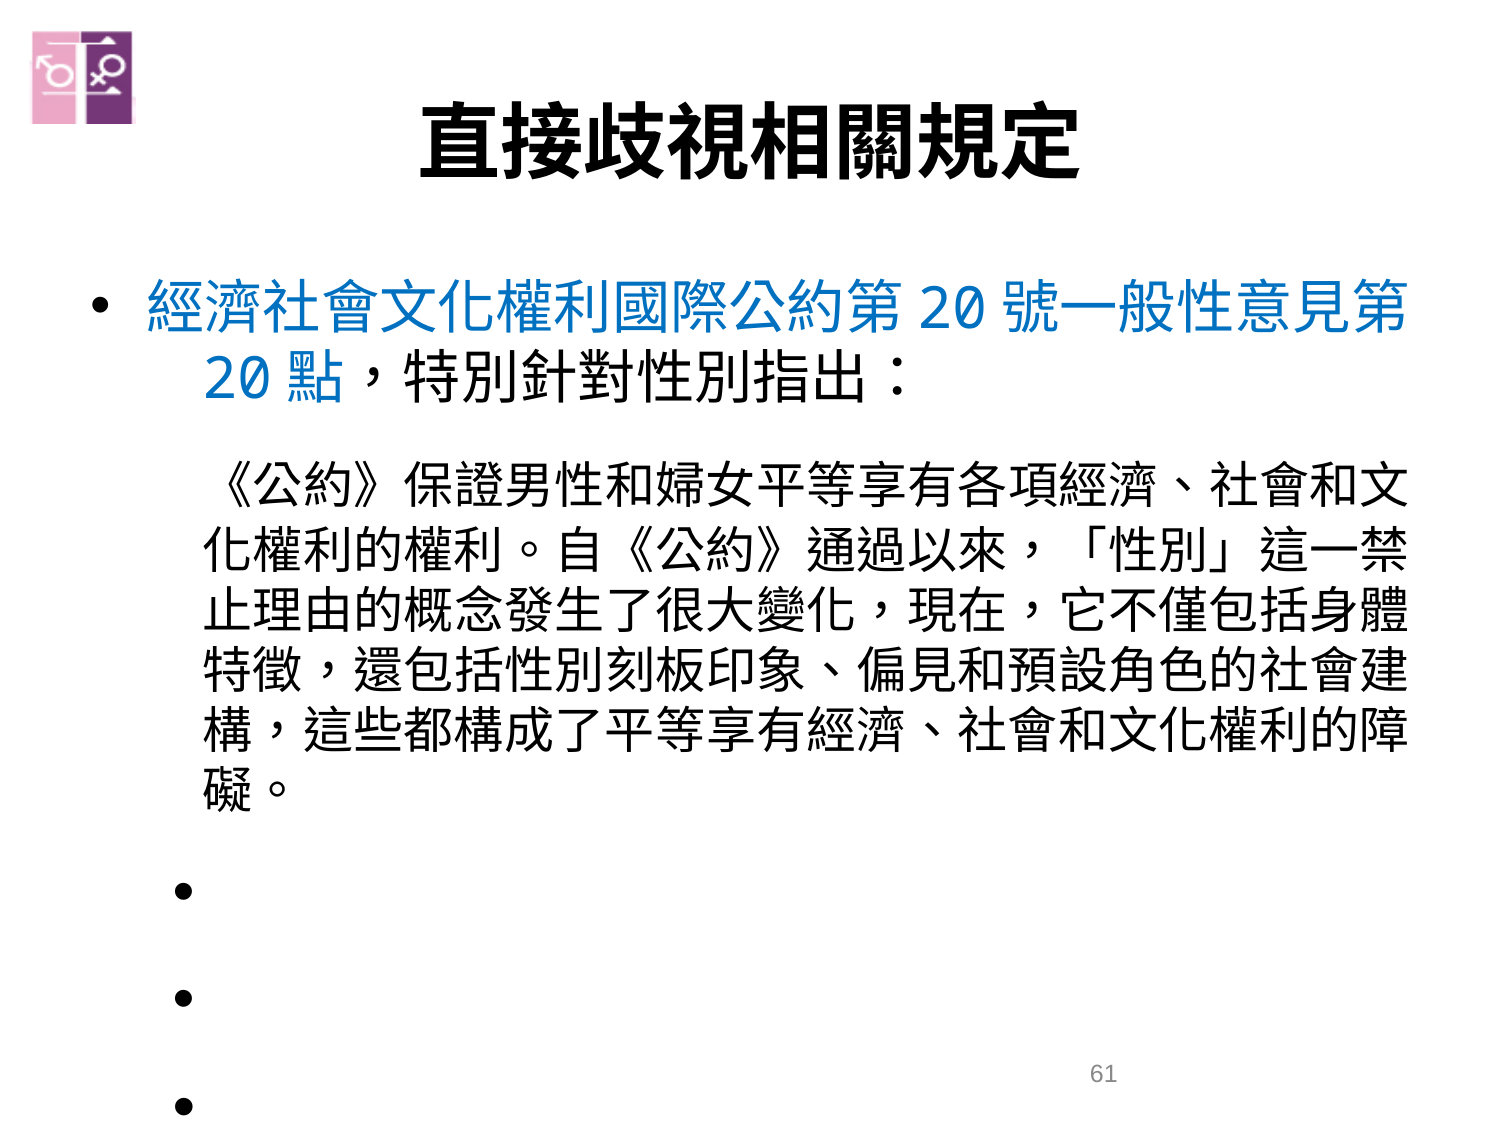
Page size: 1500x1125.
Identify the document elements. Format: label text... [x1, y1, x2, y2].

text_box 61 [1074, 1042, 1426, 1103]
list 經濟社會文化權利國際公約第20號一般性意見第20點，特別針對性別指出： 《公約》保證男性和婦女平等享有各項經濟、社會和文化權利的權利。自《公約》通過以來，「性別」這一禁止理由的概念發生了很大變化，現在，它不僅包括身體特徵，還包括性別刻板印象、偏見和預設角色的社會建構，這些都構成了平等享有經濟、社會和文化權利的障礙。 [75, 262, 1426, 1005]
title 直接歧視相關規定 [75, 45, 1426, 233]
